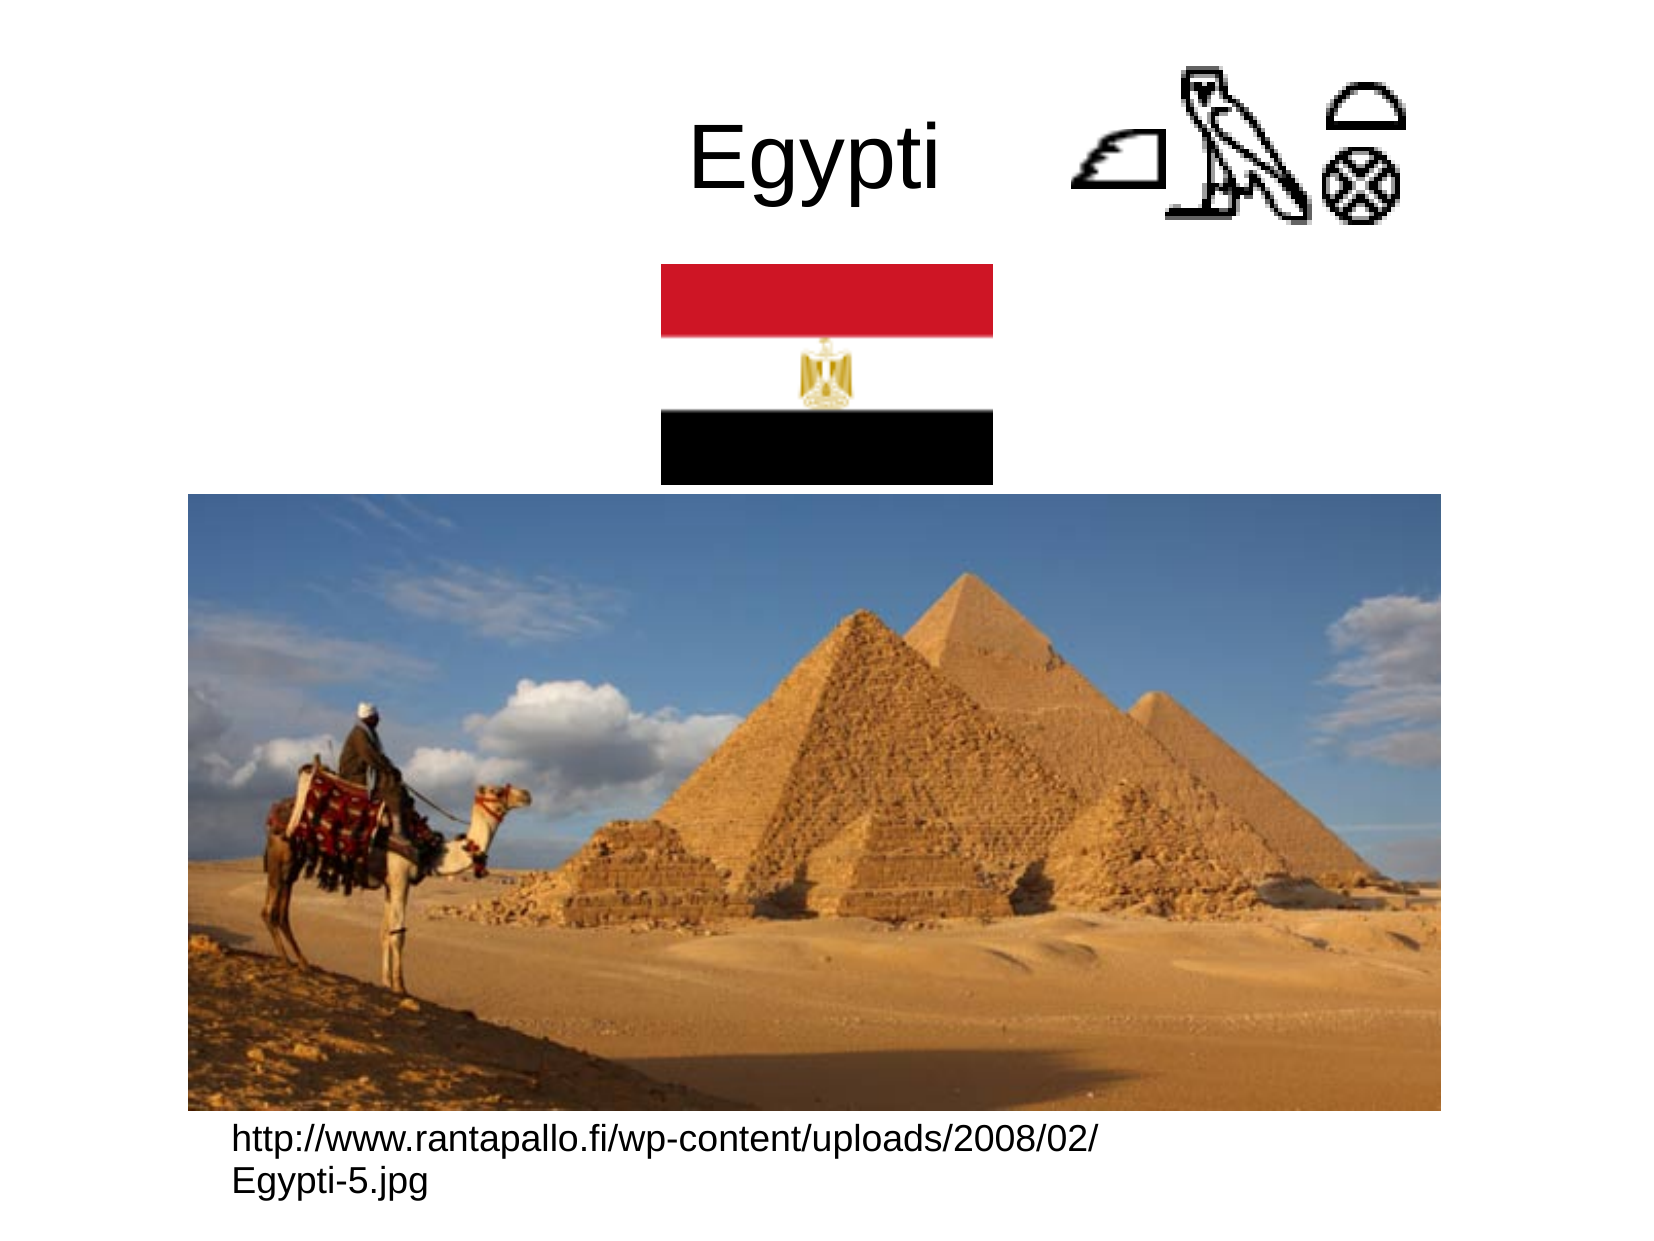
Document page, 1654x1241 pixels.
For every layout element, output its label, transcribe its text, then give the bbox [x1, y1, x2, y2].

text_box http://www.rantapallo.fi/wp-content/uploads/2008/02/Egypti-5.jpg [216, 1110, 1205, 1210]
picture [0, 0, 1654, 1241]
title Egypti [70, 52, 1559, 260]
